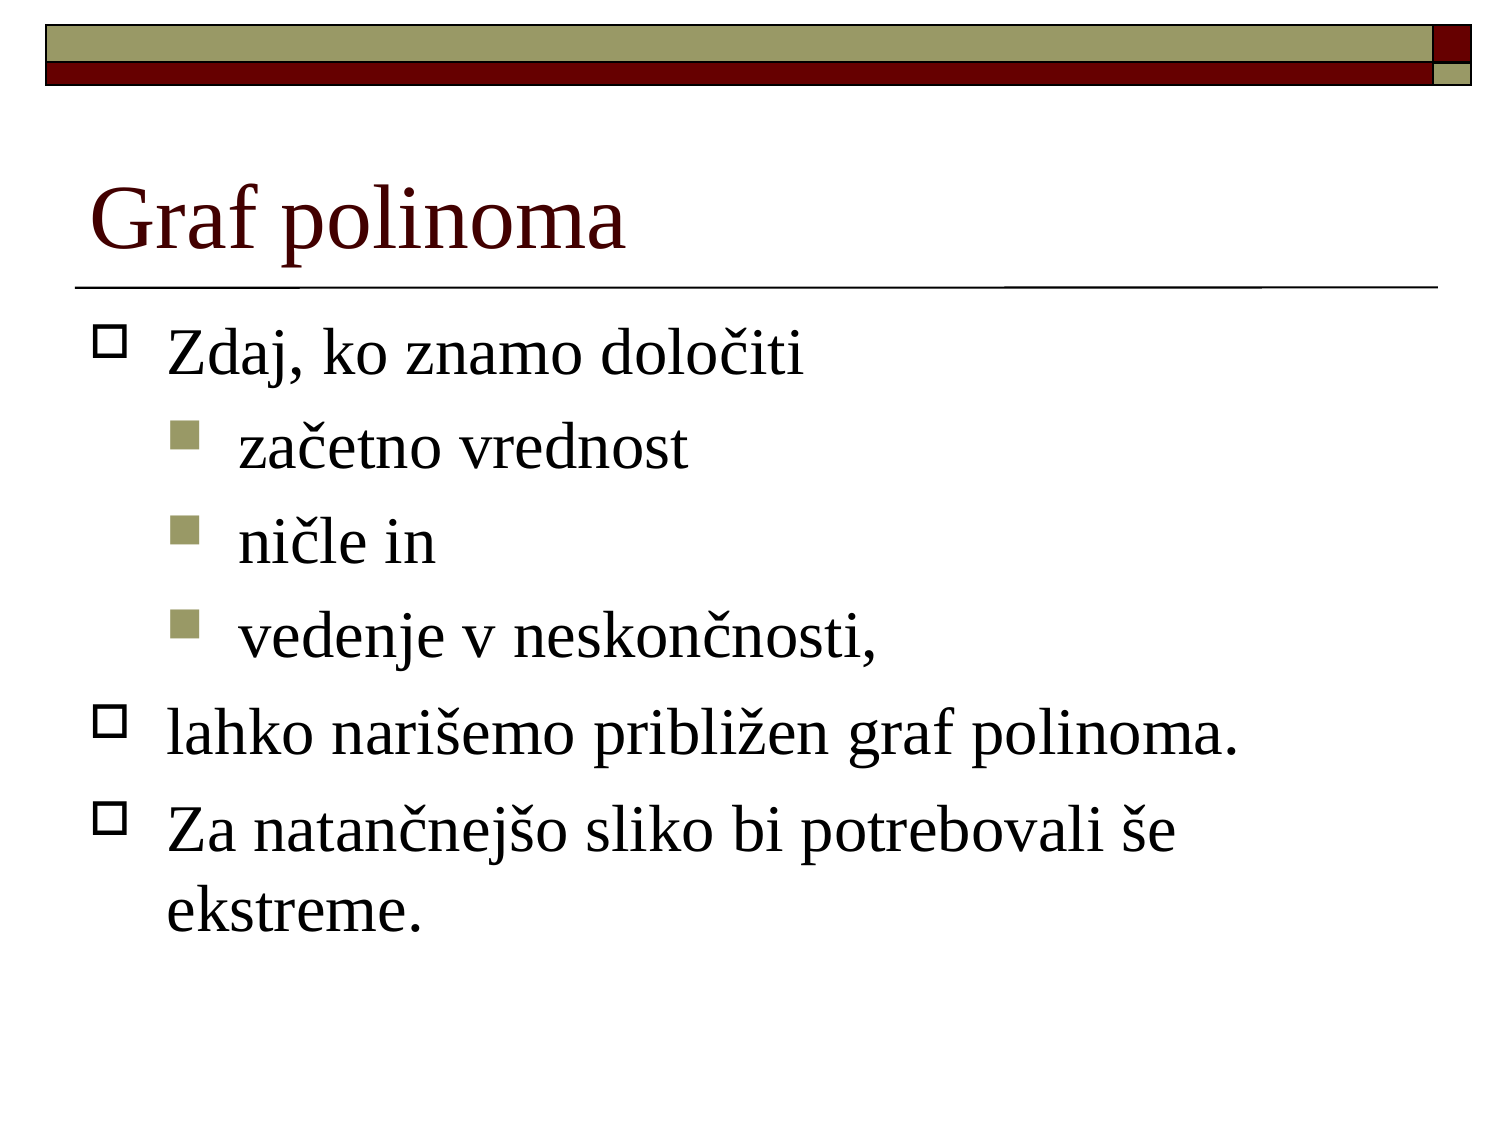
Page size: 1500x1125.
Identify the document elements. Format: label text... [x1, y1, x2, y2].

list Zdaj, ko znamo določiti začetno vrednost ničle in vedenje v neskončnosti, lahko narišemo približen graf polinoma. Za natančnejšo sliko bi potrebovali še ekstreme. [75, 299, 1425, 954]
title Graf polinoma [75, 71, 1425, 275]
